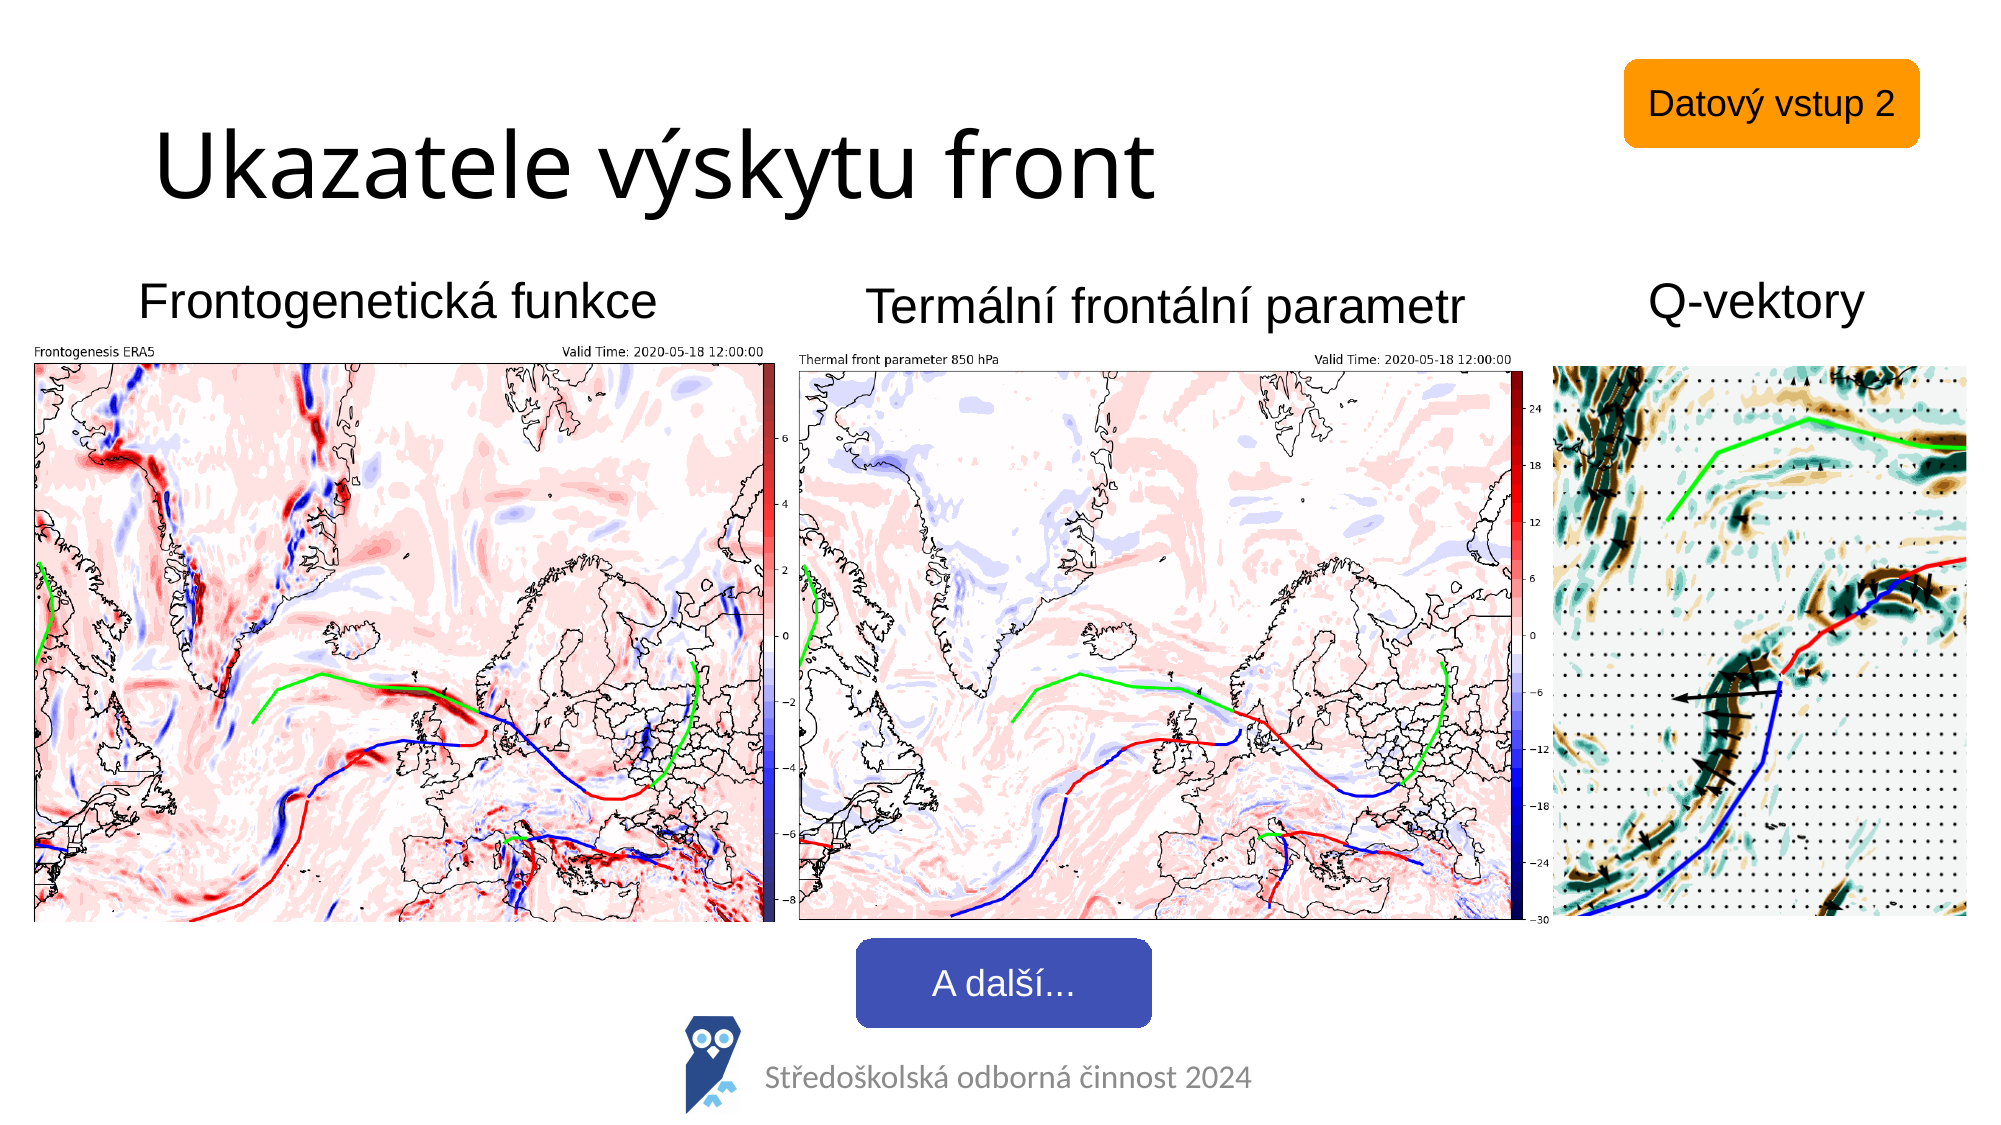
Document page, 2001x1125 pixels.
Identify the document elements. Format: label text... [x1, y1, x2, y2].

text_box Frontogenetická funkce [29, 265, 768, 373]
text_box Termální frontální parametr [797, 271, 1536, 378]
text_box Datový vstup 2 [1624, 59, 1920, 148]
footer Středoškolská odborná činnost 2024 [748, 1044, 1269, 1105]
picture [29, 344, 1967, 926]
text_box Q-vektory [1535, 265, 1979, 373]
picture [685, 1016, 741, 1114]
title Ukazatele výskytu front [137, 59, 1863, 278]
text_box A další... [856, 938, 1152, 1028]
